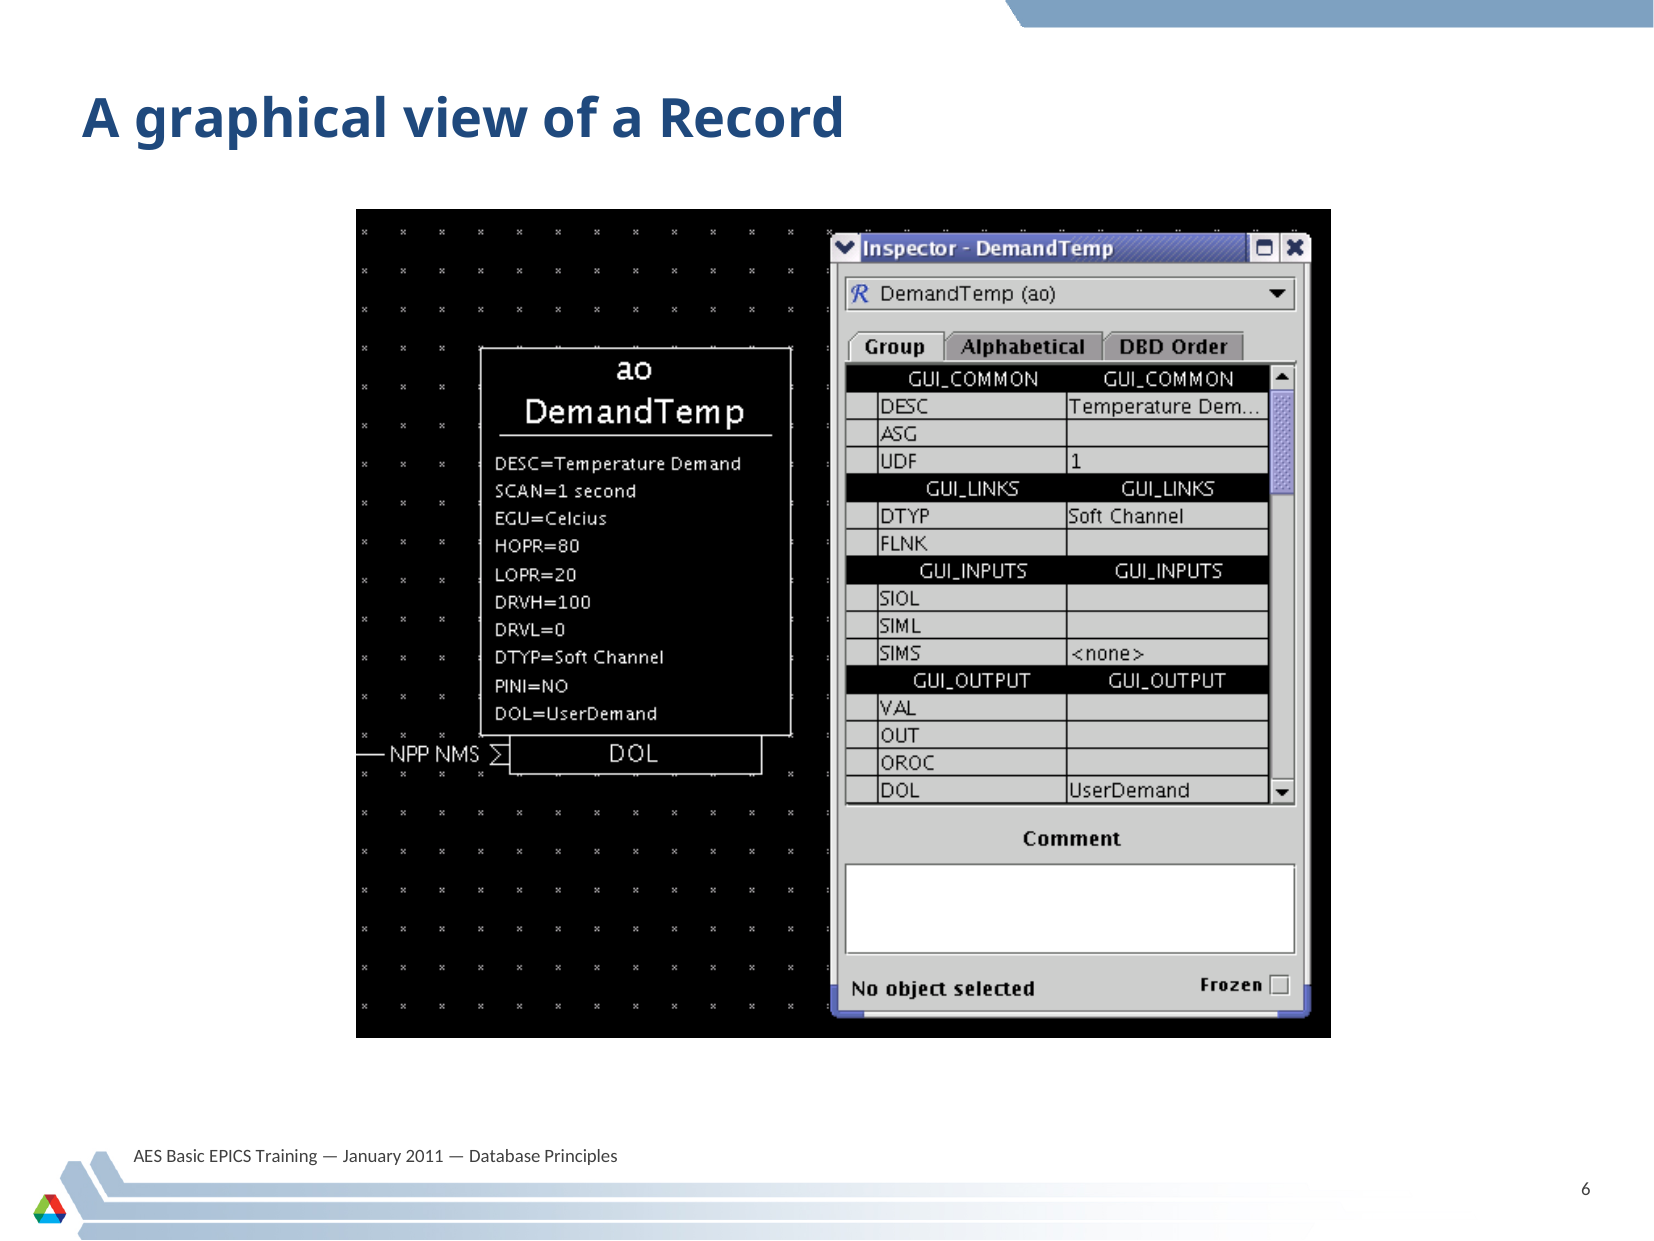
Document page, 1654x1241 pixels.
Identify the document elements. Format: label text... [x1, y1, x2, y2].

picture [0, 0, 1654, 29]
title A graphical view of a Record [82, 89, 1571, 217]
picture [356, 209, 1331, 1039]
picture [0, 1143, 1654, 1240]
